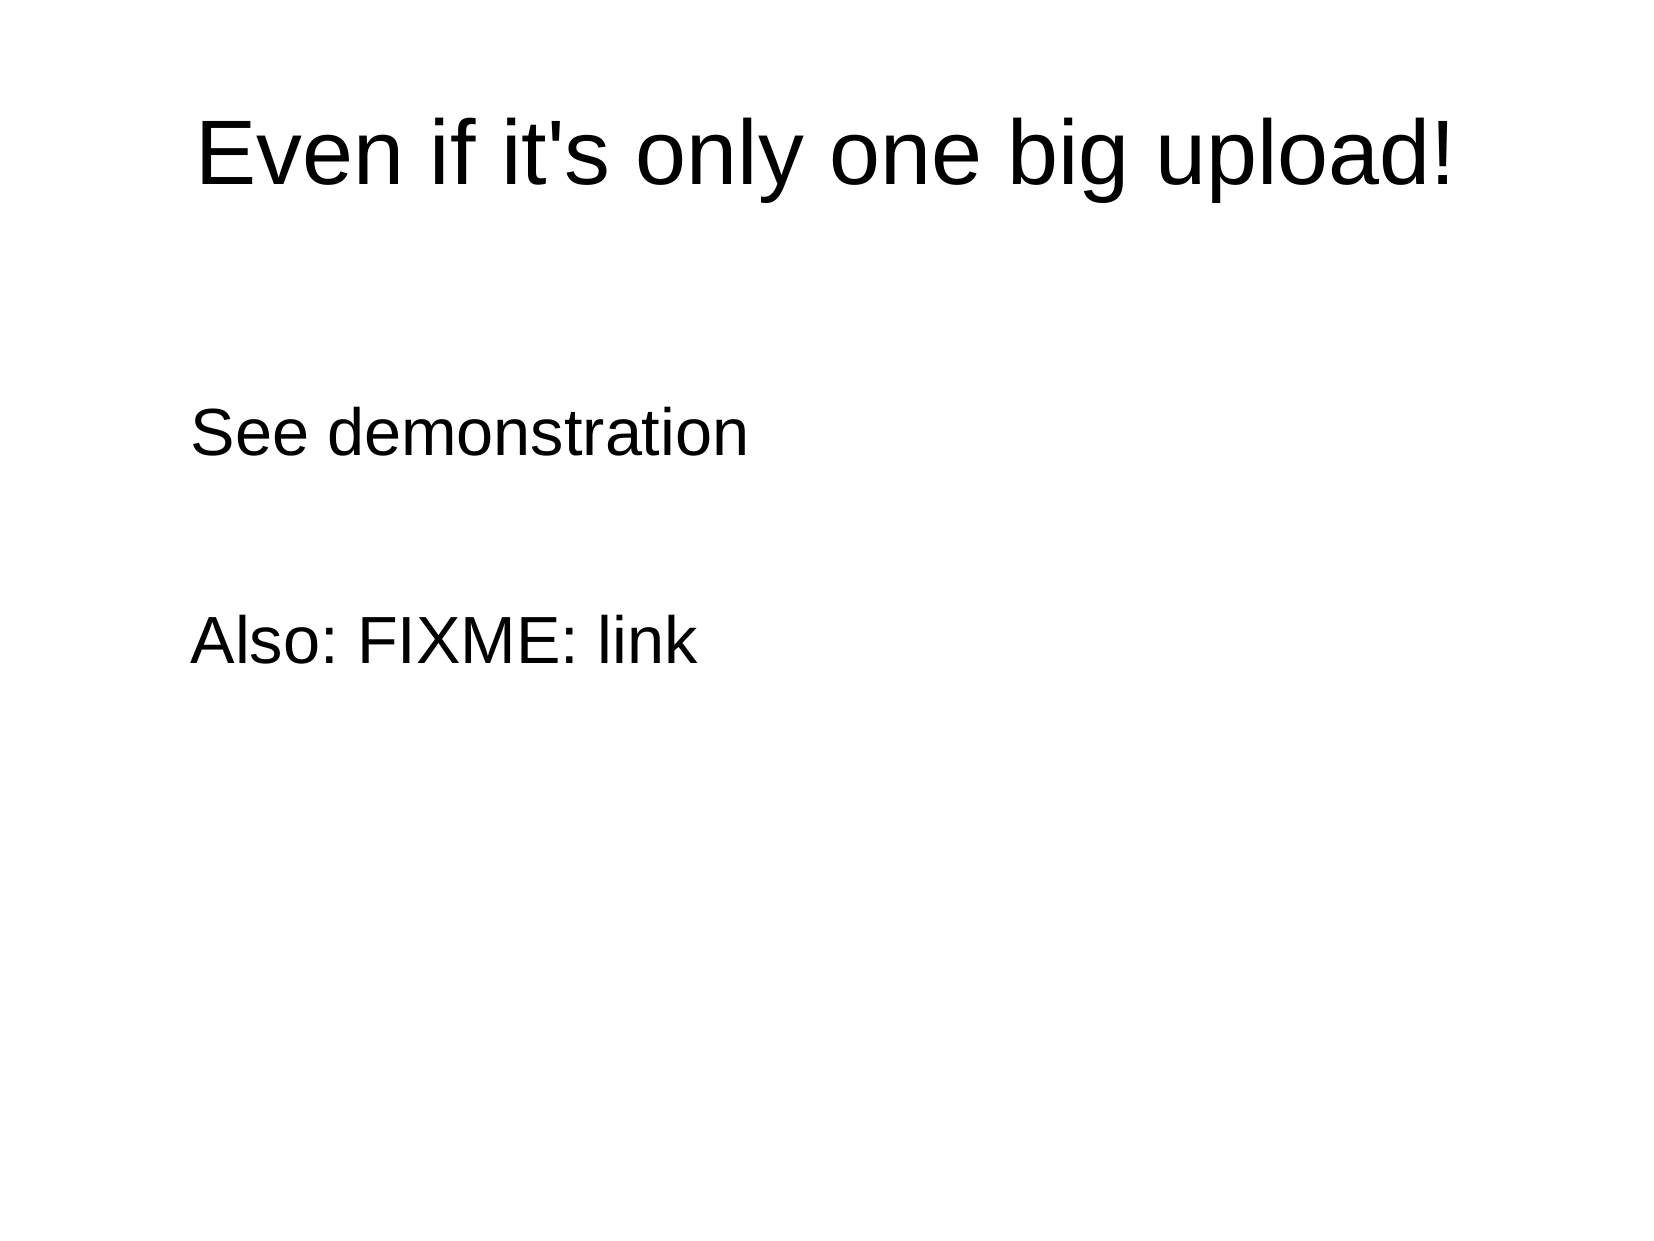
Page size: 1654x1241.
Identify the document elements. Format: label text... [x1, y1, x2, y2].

list See demonstration Also: FIXME: link [82, 290, 1538, 1010]
title Even if it's only one big upload! [82, 49, 1571, 257]
